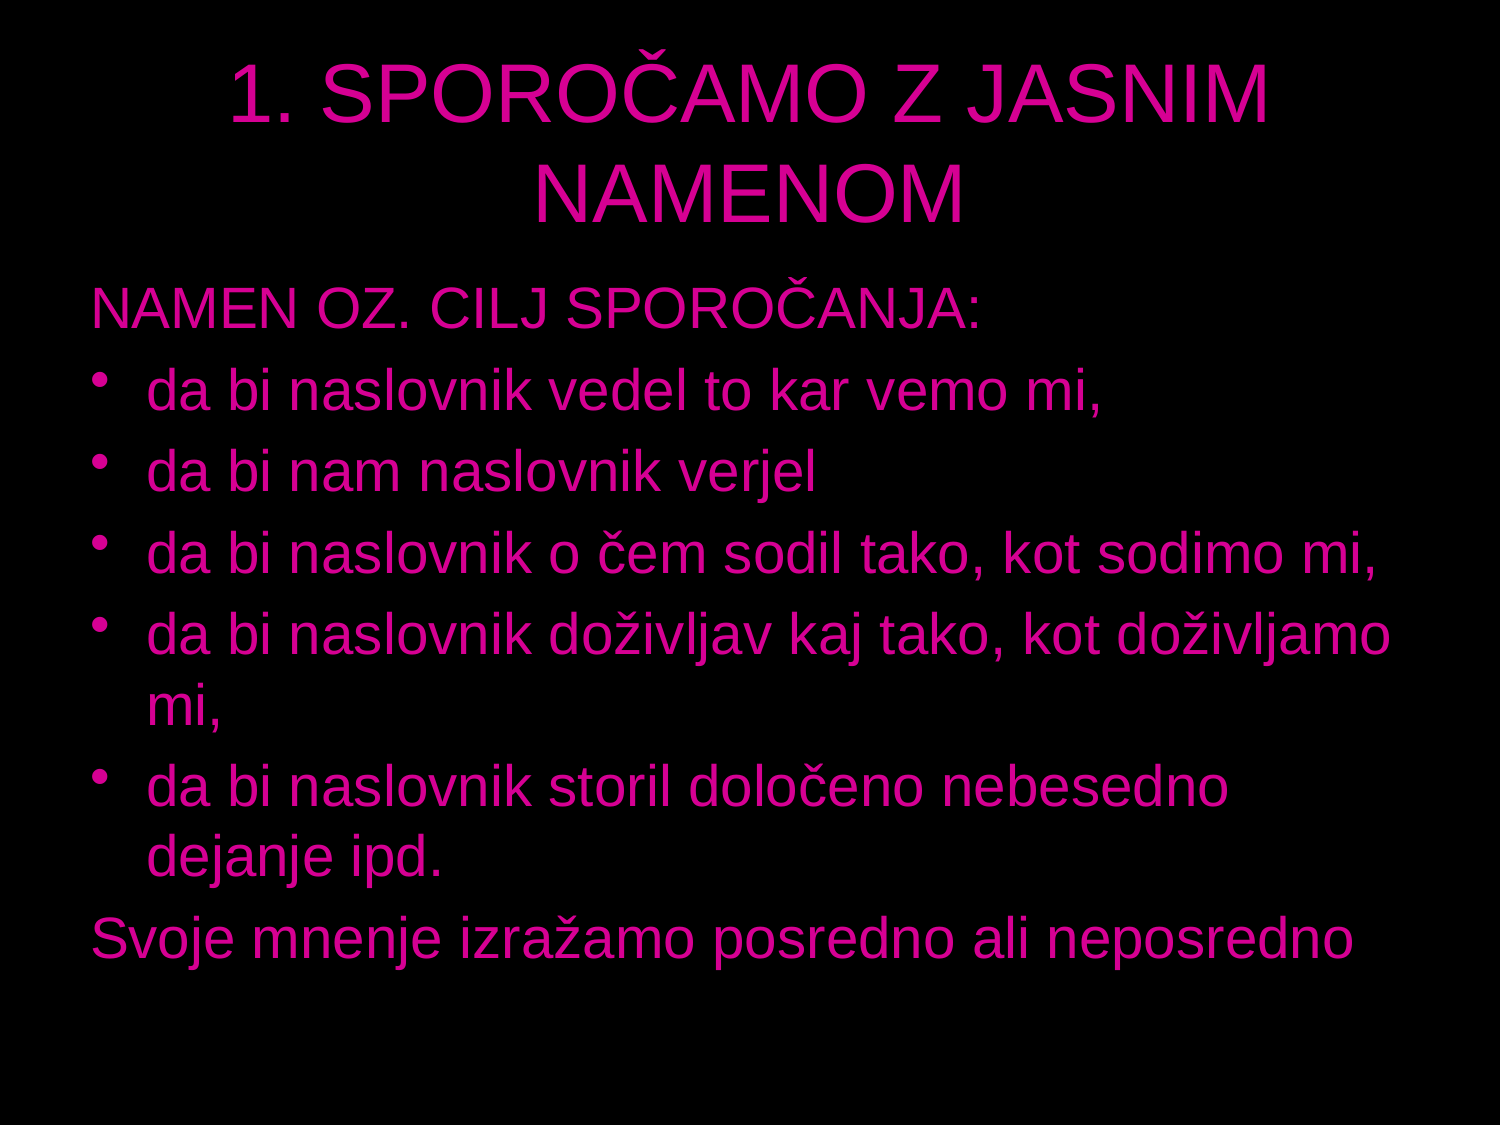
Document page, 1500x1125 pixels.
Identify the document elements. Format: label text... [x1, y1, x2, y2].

list NAMEN OZ. CILJ SPOROČANJA: da bi naslovnik vedel to kar vemo mi, da bi nam naslovnik verjel da bi naslovnik o čem sodil tako, kot sodimo mi, da bi naslovnik doživljav kaj tako, kot doživljamo mi, da bi naslovnik storil določeno nebesedno dejanje ipd. Svoje mnenje izražamo posredno ali neposredno. [75, 262, 1425, 1005]
title 1. SPOROČAMO Z JASNIM NAMENOM [75, 45, 1425, 233]
